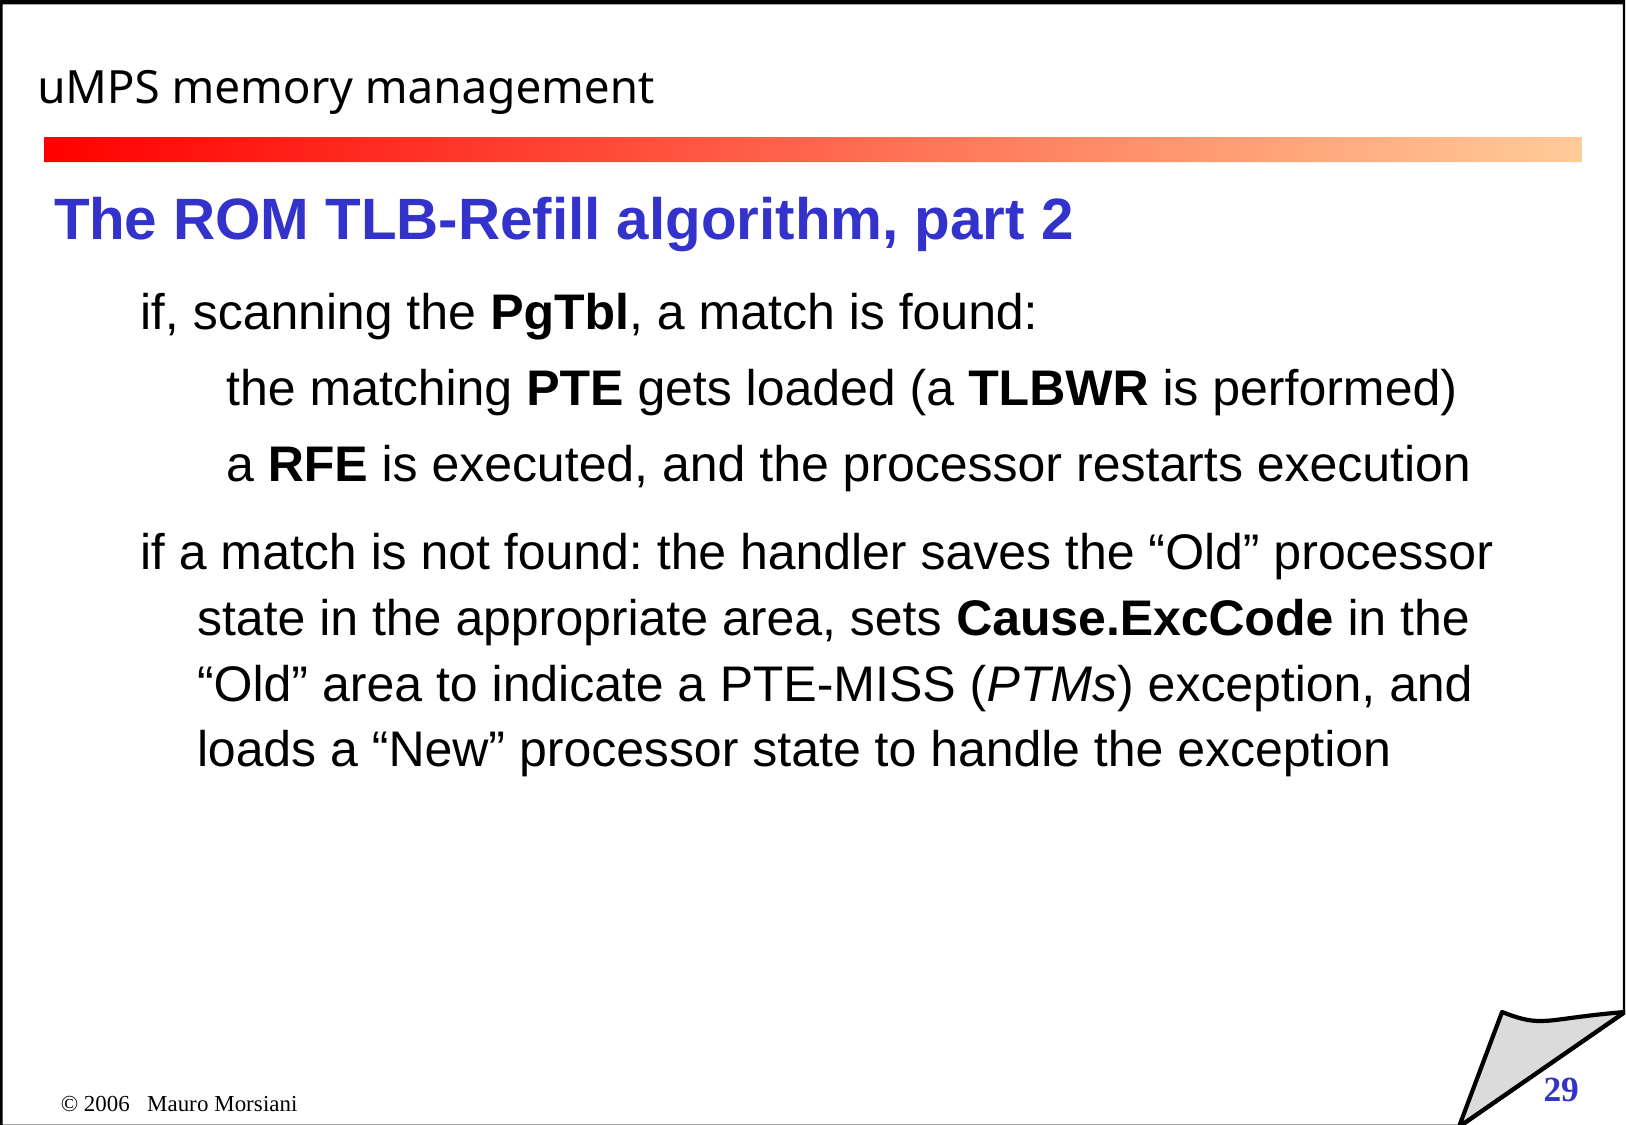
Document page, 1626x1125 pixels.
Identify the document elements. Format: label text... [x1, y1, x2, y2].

list The ROM TLB-Refill algorithm, part 2 if, scanning the PgTbl, a match is found: the matching PTE gets loaded (a TLBWR is performed) a RFE is executed, and the processor restarts execution if a match is not found: the handler saves the “Old” processor state in the appropriate area, sets Cause.ExcCode in the “Old” area to indicate a PTE-MISS (PTMs) exception, and loads a “New” processor state to handle the exception [54, 187, 1571, 1124]
title uMPS memory management [37, 44, 1588, 131]
